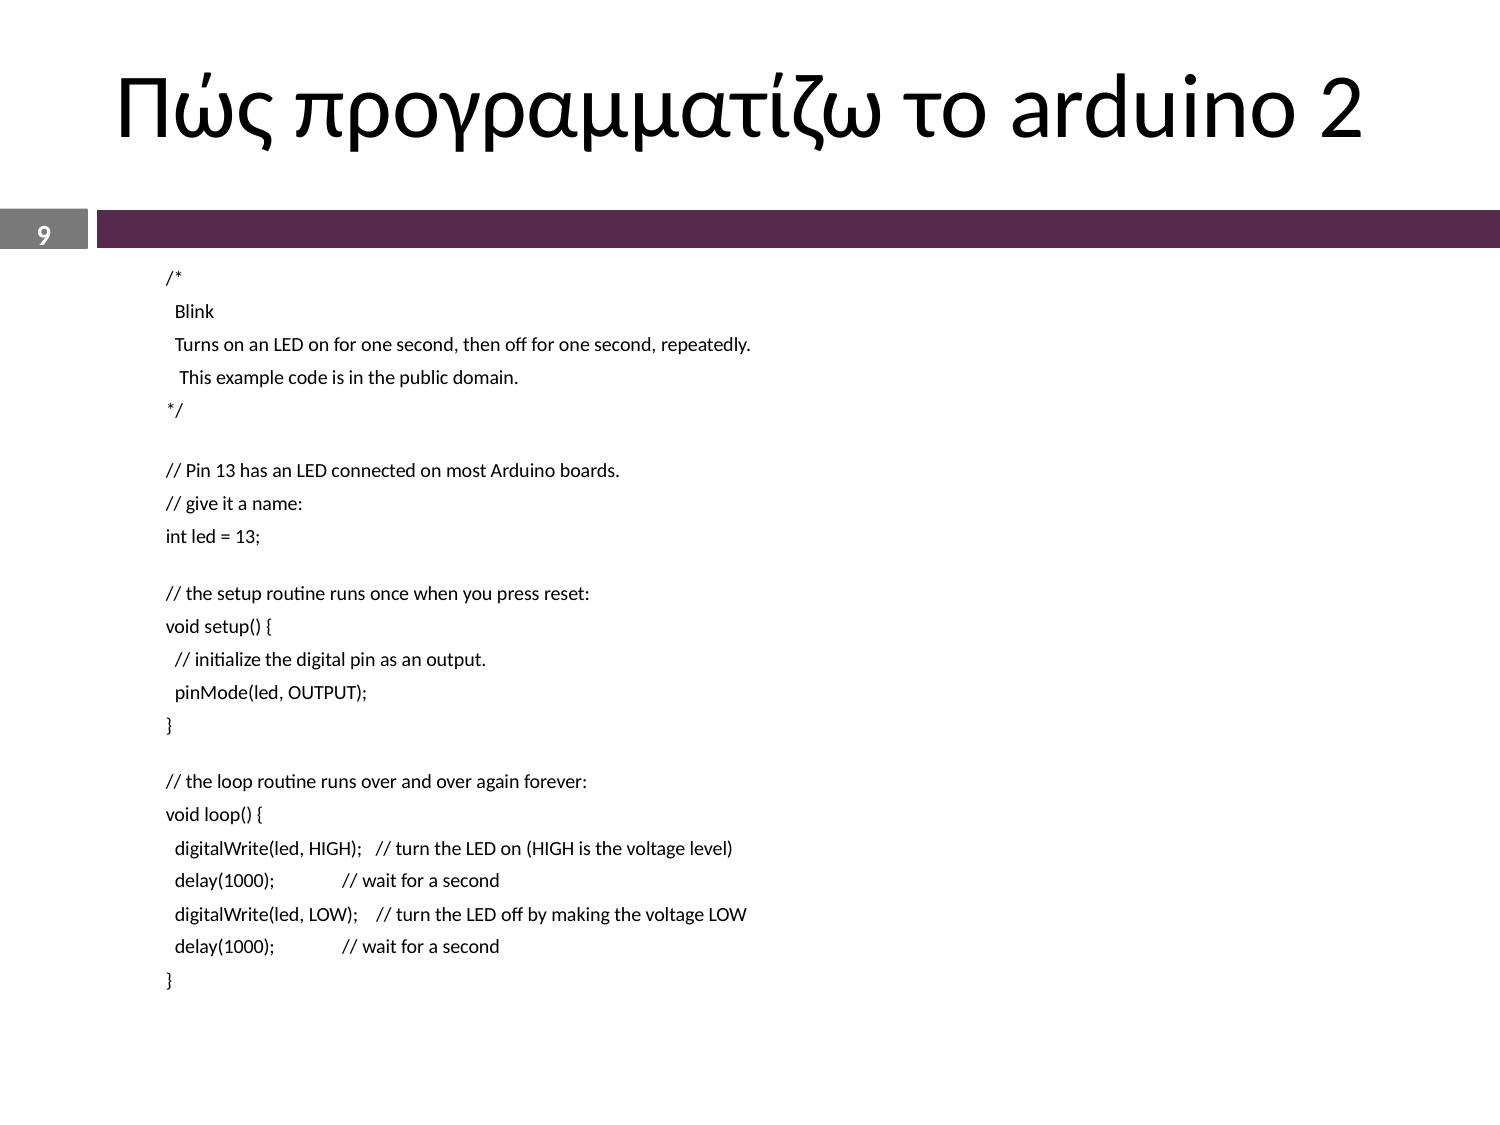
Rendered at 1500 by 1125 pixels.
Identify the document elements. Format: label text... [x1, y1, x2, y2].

list /* Blink Turns on an LED on for one second, then off for one second, repeatedly. This example code is in the public domain. */ // Pin 13 has an LED connected on most Arduino boards. // give it a name: int led = 13; // the setup routine runs once when you press reset: void setup() { // initialize the digital pin as an output. pinMode(led, OUTPUT); } // the loop routine runs over and over again forever: void loop() { digitalWrite(led, HIGH); // turn the LED on (HIGH is the voltage level) delay(1000); // wait for a second digitalWrite(led, LOW); // turn the LED off by making the voltage LOW delay(1000); // wait for a second } [100, 262, 1438, 1000]
title Πώς προγραμματίζω το arduino 2 [100, 19, 1438, 182]
text_box [0, 208, 88, 249]
